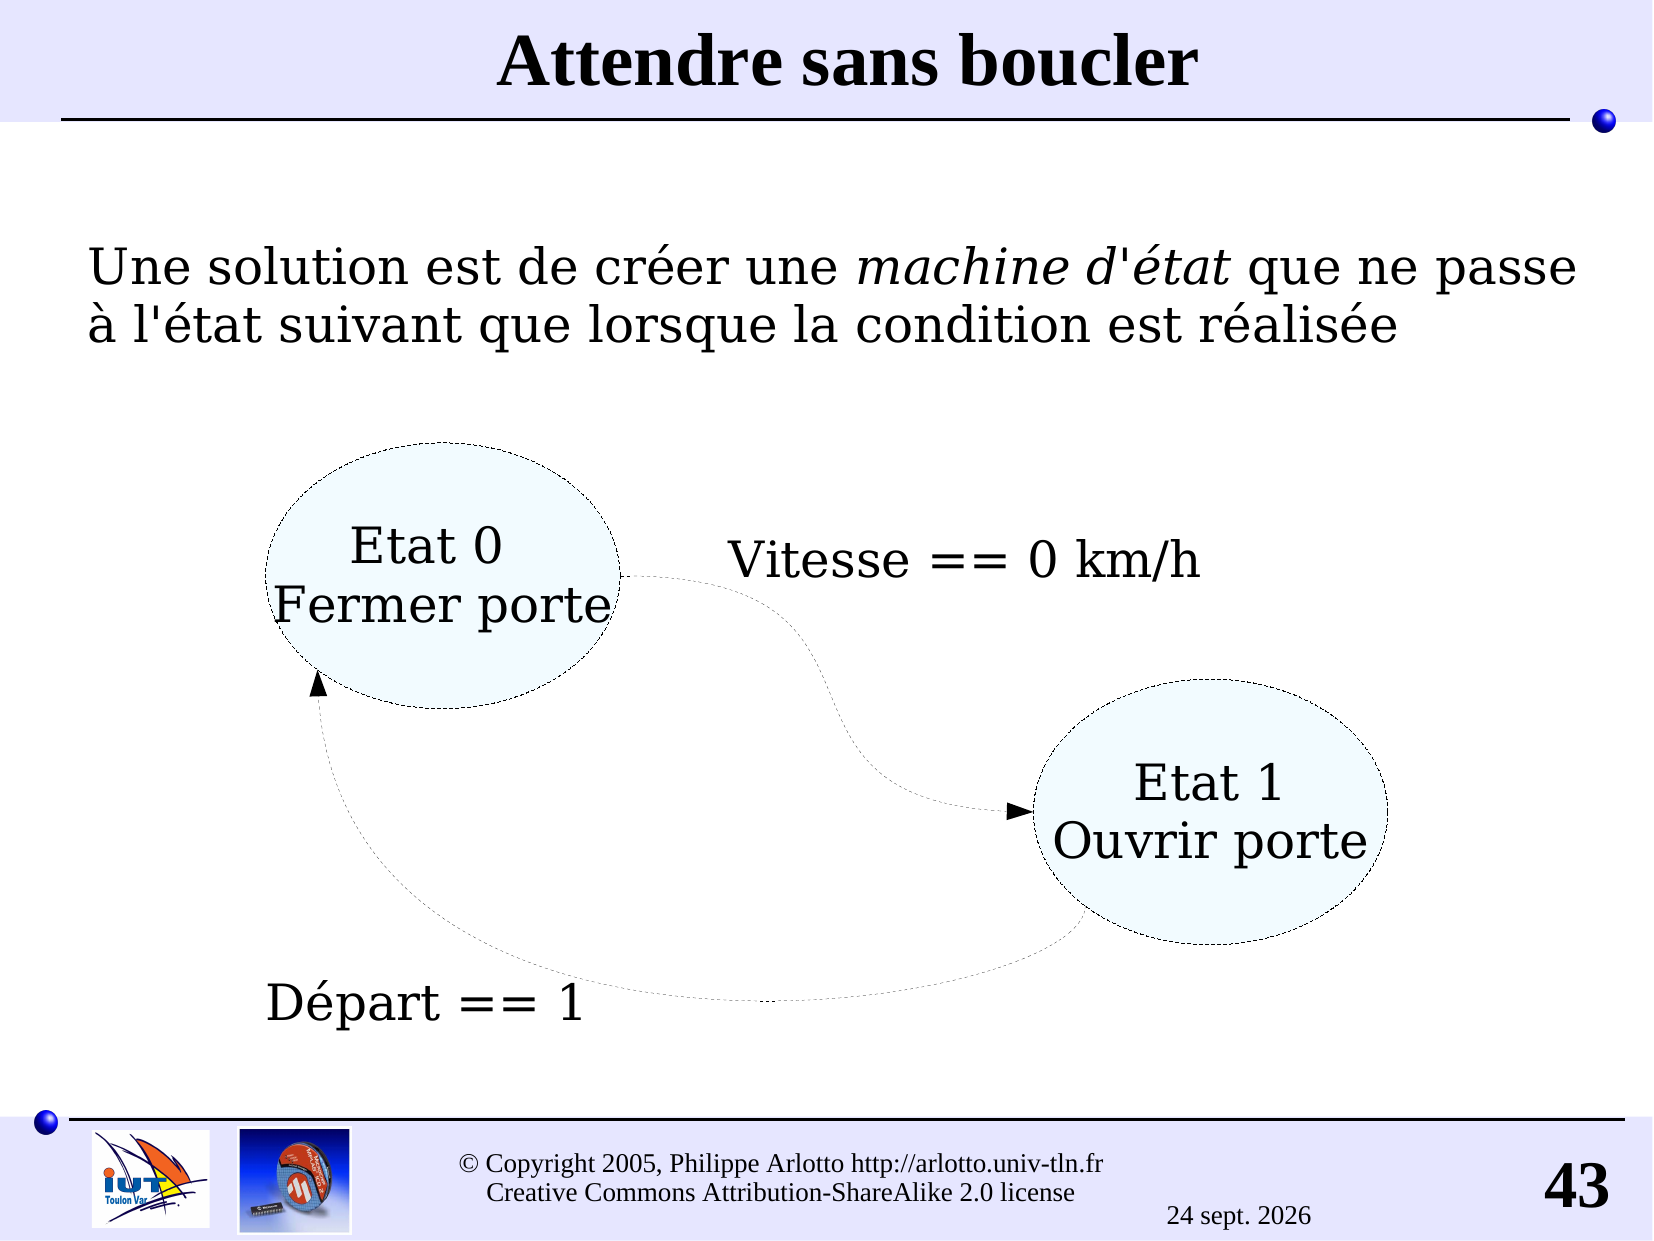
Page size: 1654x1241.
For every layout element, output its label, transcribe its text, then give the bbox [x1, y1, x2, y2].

text_box Etat 0 Fermer porte [265, 442, 621, 709]
text_box Une solution est de créer une machine d'état que ne passe à l'état suivant que lorsque la condition est réalisée [87, 237, 1595, 355]
text_box Départ == 1 [265, 974, 589, 1063]
title Attendre sans boucler [95, 11, 1585, 110]
picture [237, 1126, 352, 1235]
text_box Vitesse == 0 km/h [729, 531, 1219, 590]
text_box Etat 1 Ouvrir porte [1033, 679, 1388, 945]
